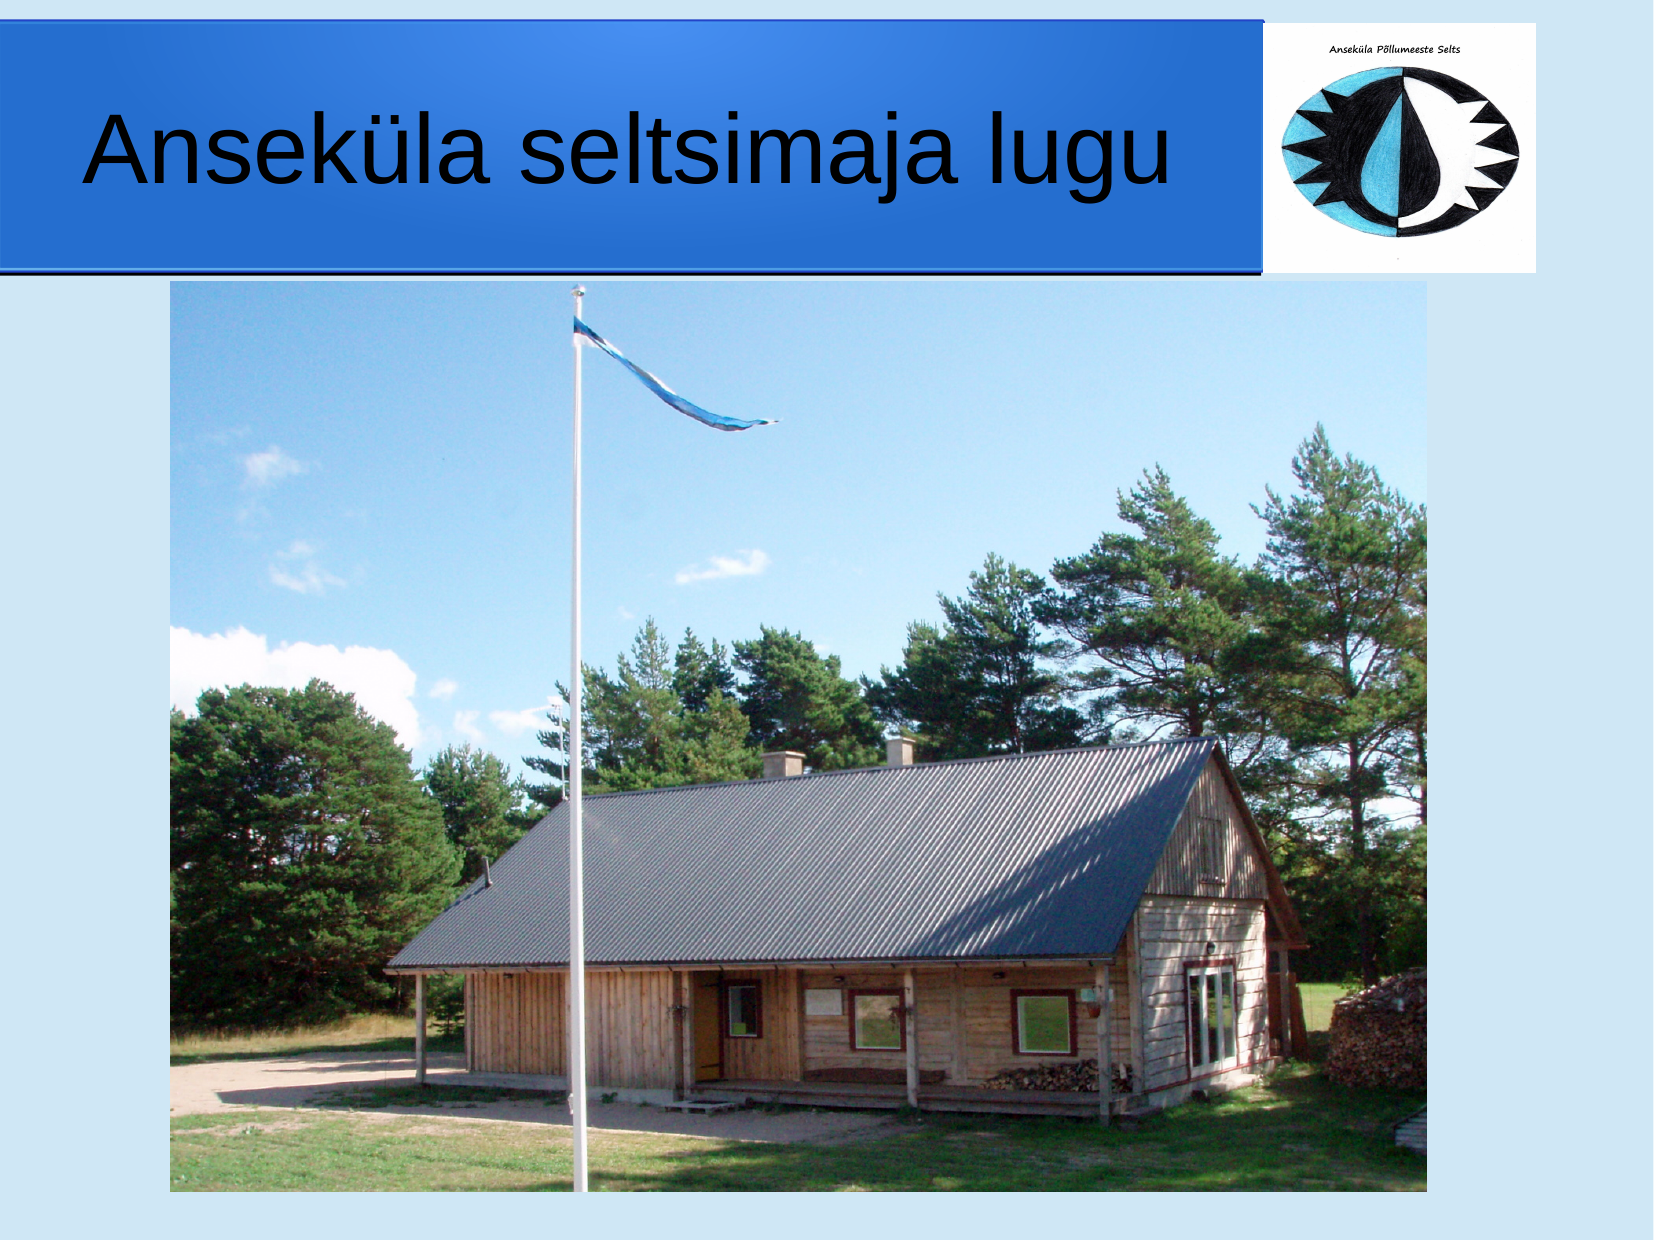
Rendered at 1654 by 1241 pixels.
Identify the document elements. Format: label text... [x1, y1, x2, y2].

title Anseküla seltsimaja lugu [82, 47, 1235, 252]
picture [1263, 23, 1536, 273]
picture [170, 281, 1427, 1192]
